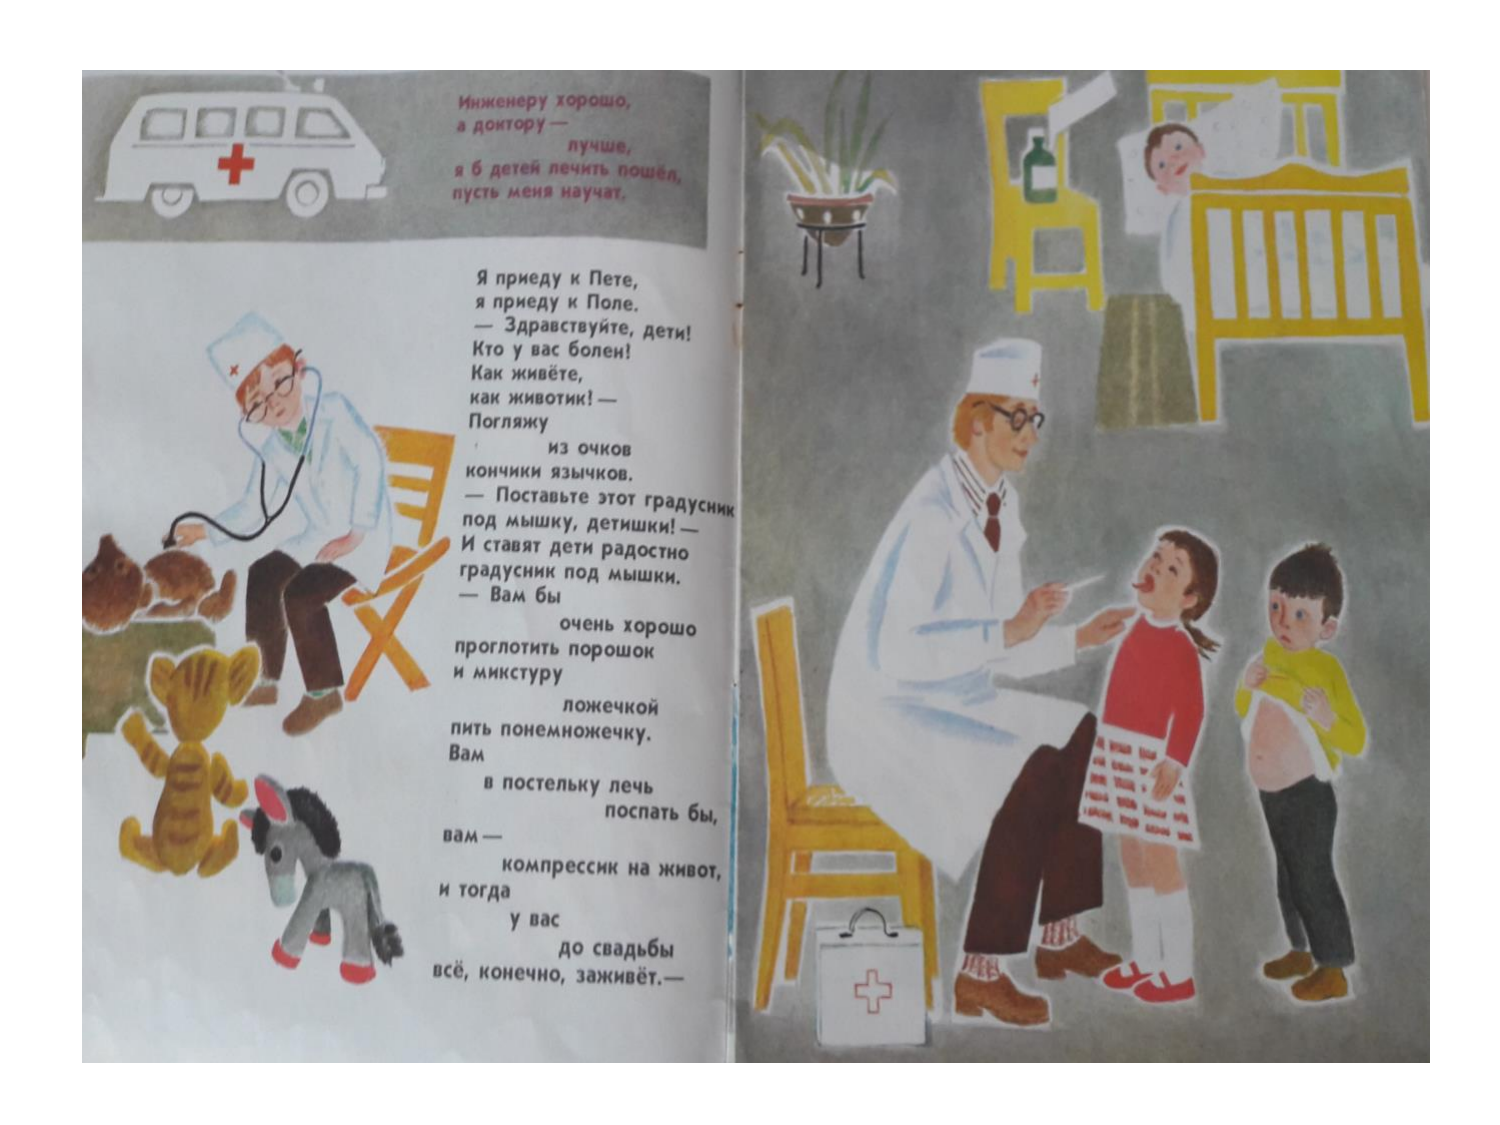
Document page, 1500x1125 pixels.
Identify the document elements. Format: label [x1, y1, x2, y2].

picture [82, 70, 1430, 1063]
